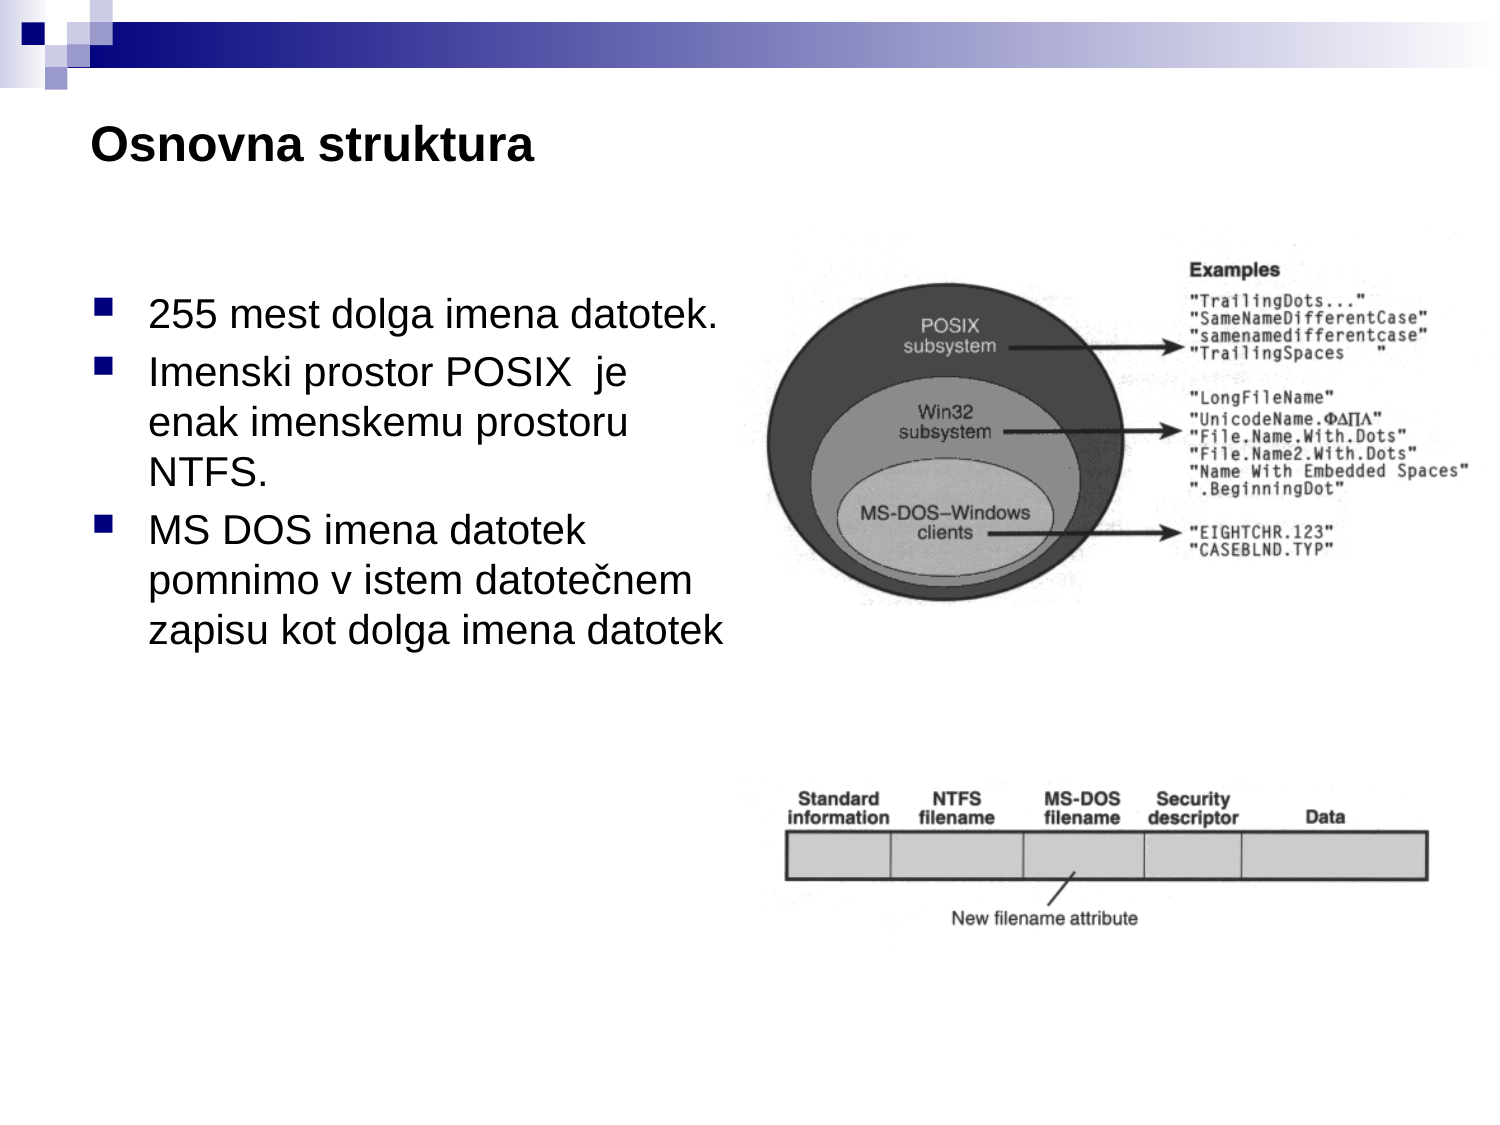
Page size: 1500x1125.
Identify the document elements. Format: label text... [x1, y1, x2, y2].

title Osnovna struktura [75, 75, 1425, 208]
picture [738, 231, 1500, 637]
picture [738, 751, 1459, 949]
list 255 mest dolga imena datotek. Imenski prostor POSIX je enak imenskemu prostoru NTFS. MS DOS imena datotek pomnimo v istem datotečnem zapisu kot dolga imena datotek [76, 278, 740, 1094]
